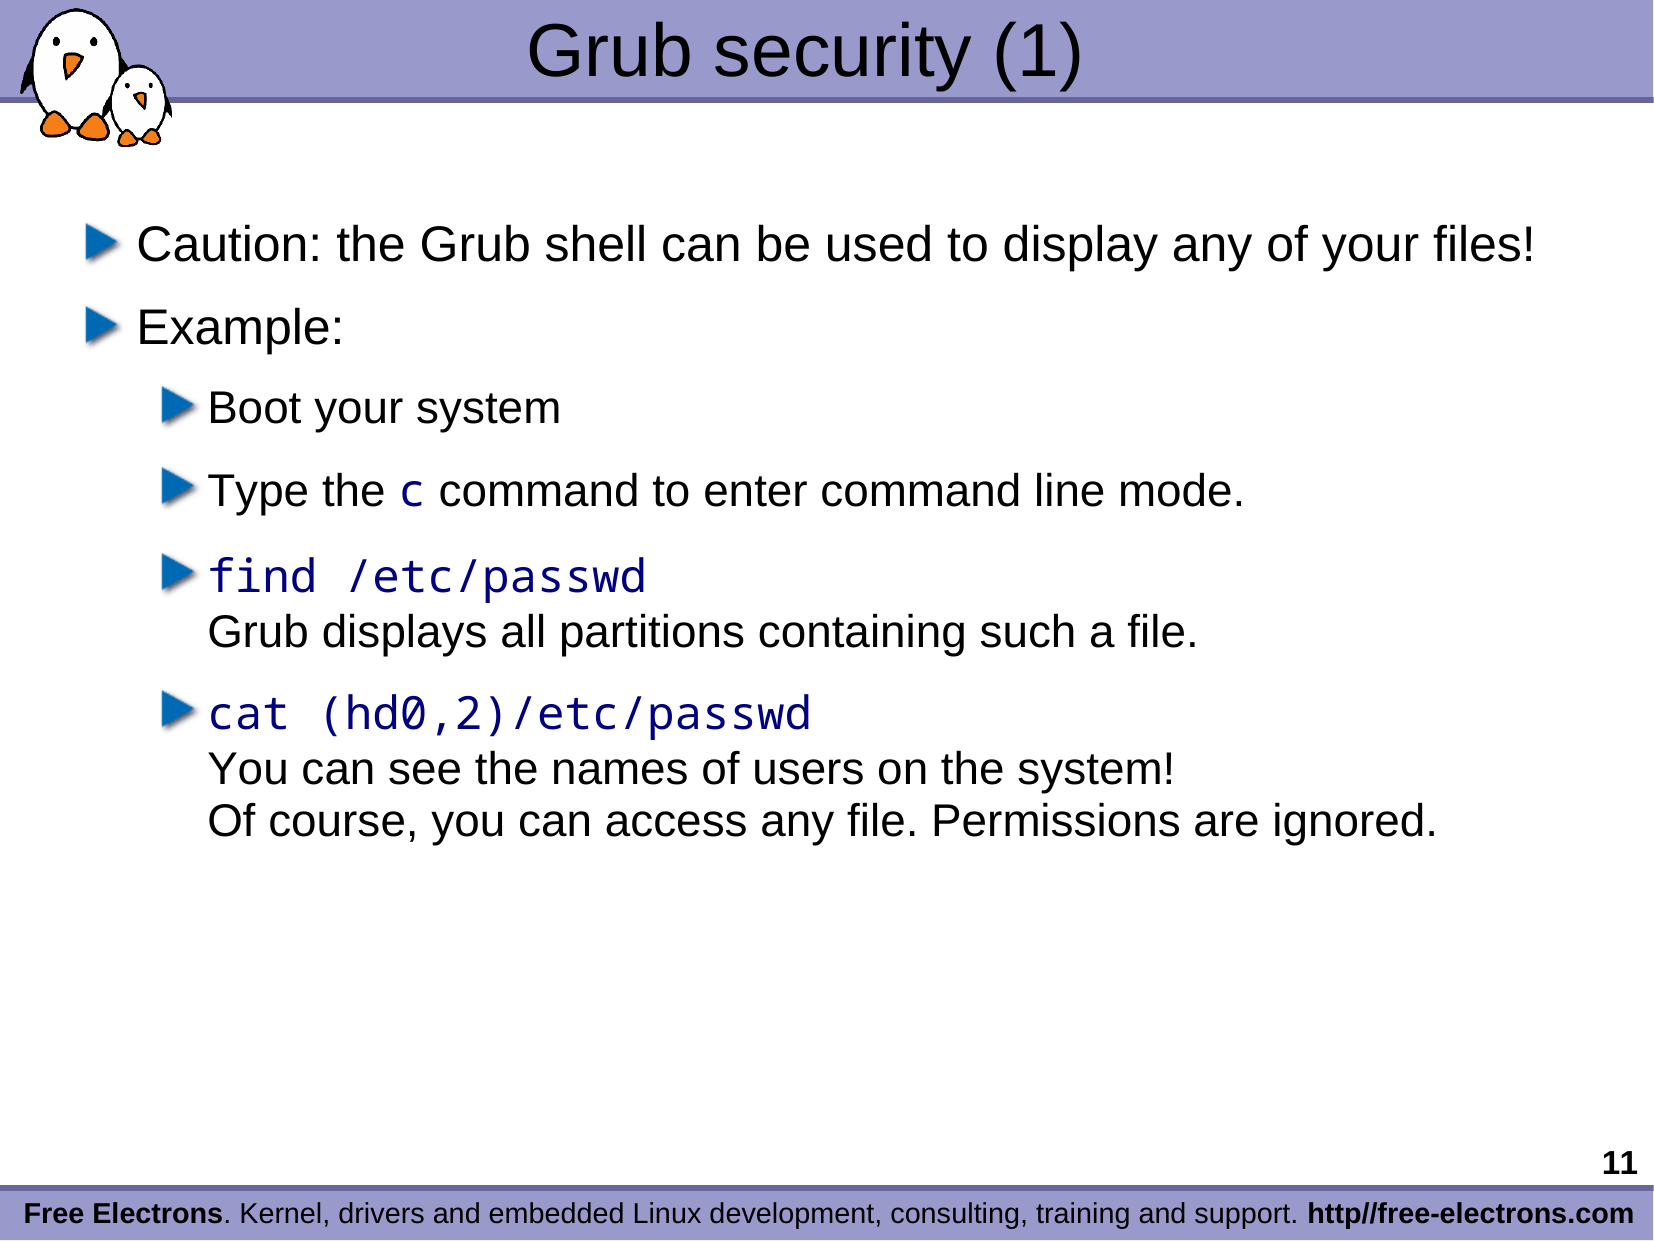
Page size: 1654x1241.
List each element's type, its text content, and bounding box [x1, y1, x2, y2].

picture [20, 8, 172, 147]
title Grub security (1) [60, 0, 1551, 101]
list Caution: the Grub shell can be used to display any of your files! Example: Boot your system Type the c command to enter command line mode. find /etc/passwd Grub displays all partitions containing such a file. cat (hd0,2)/etc/passwd You can see the names of users on the system! Of course, you can access any file. Permissions are ignored. [65, 216, 1591, 1066]
